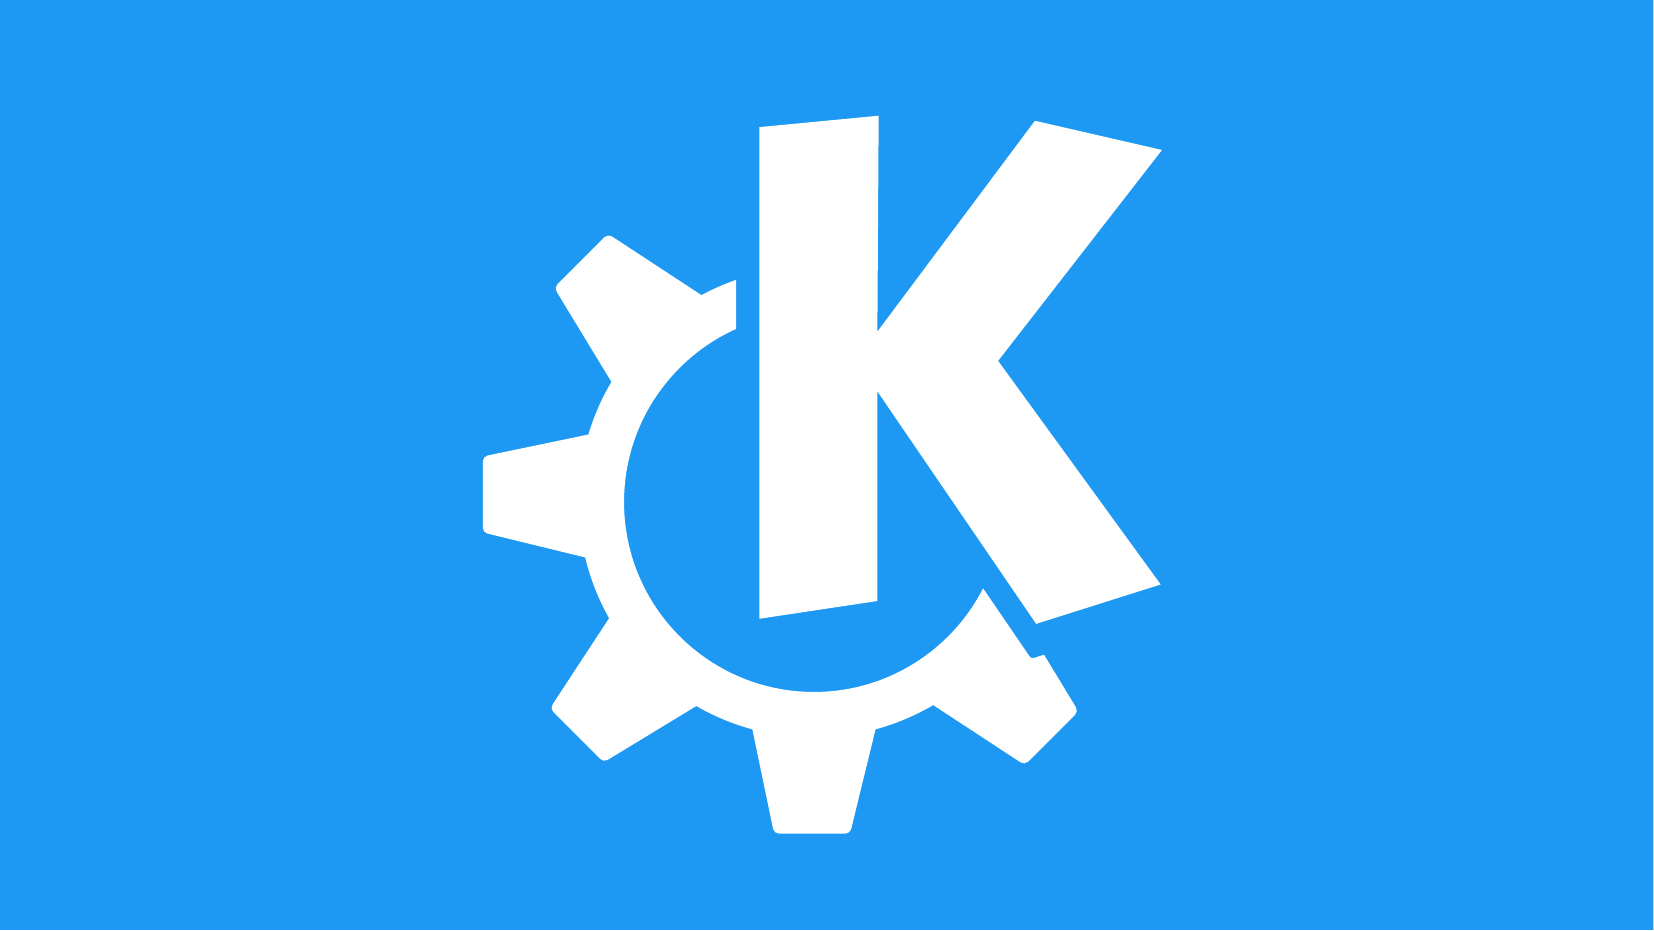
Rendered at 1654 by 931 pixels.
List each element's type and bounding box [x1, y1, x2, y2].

picture [353, 0, 1301, 931]
